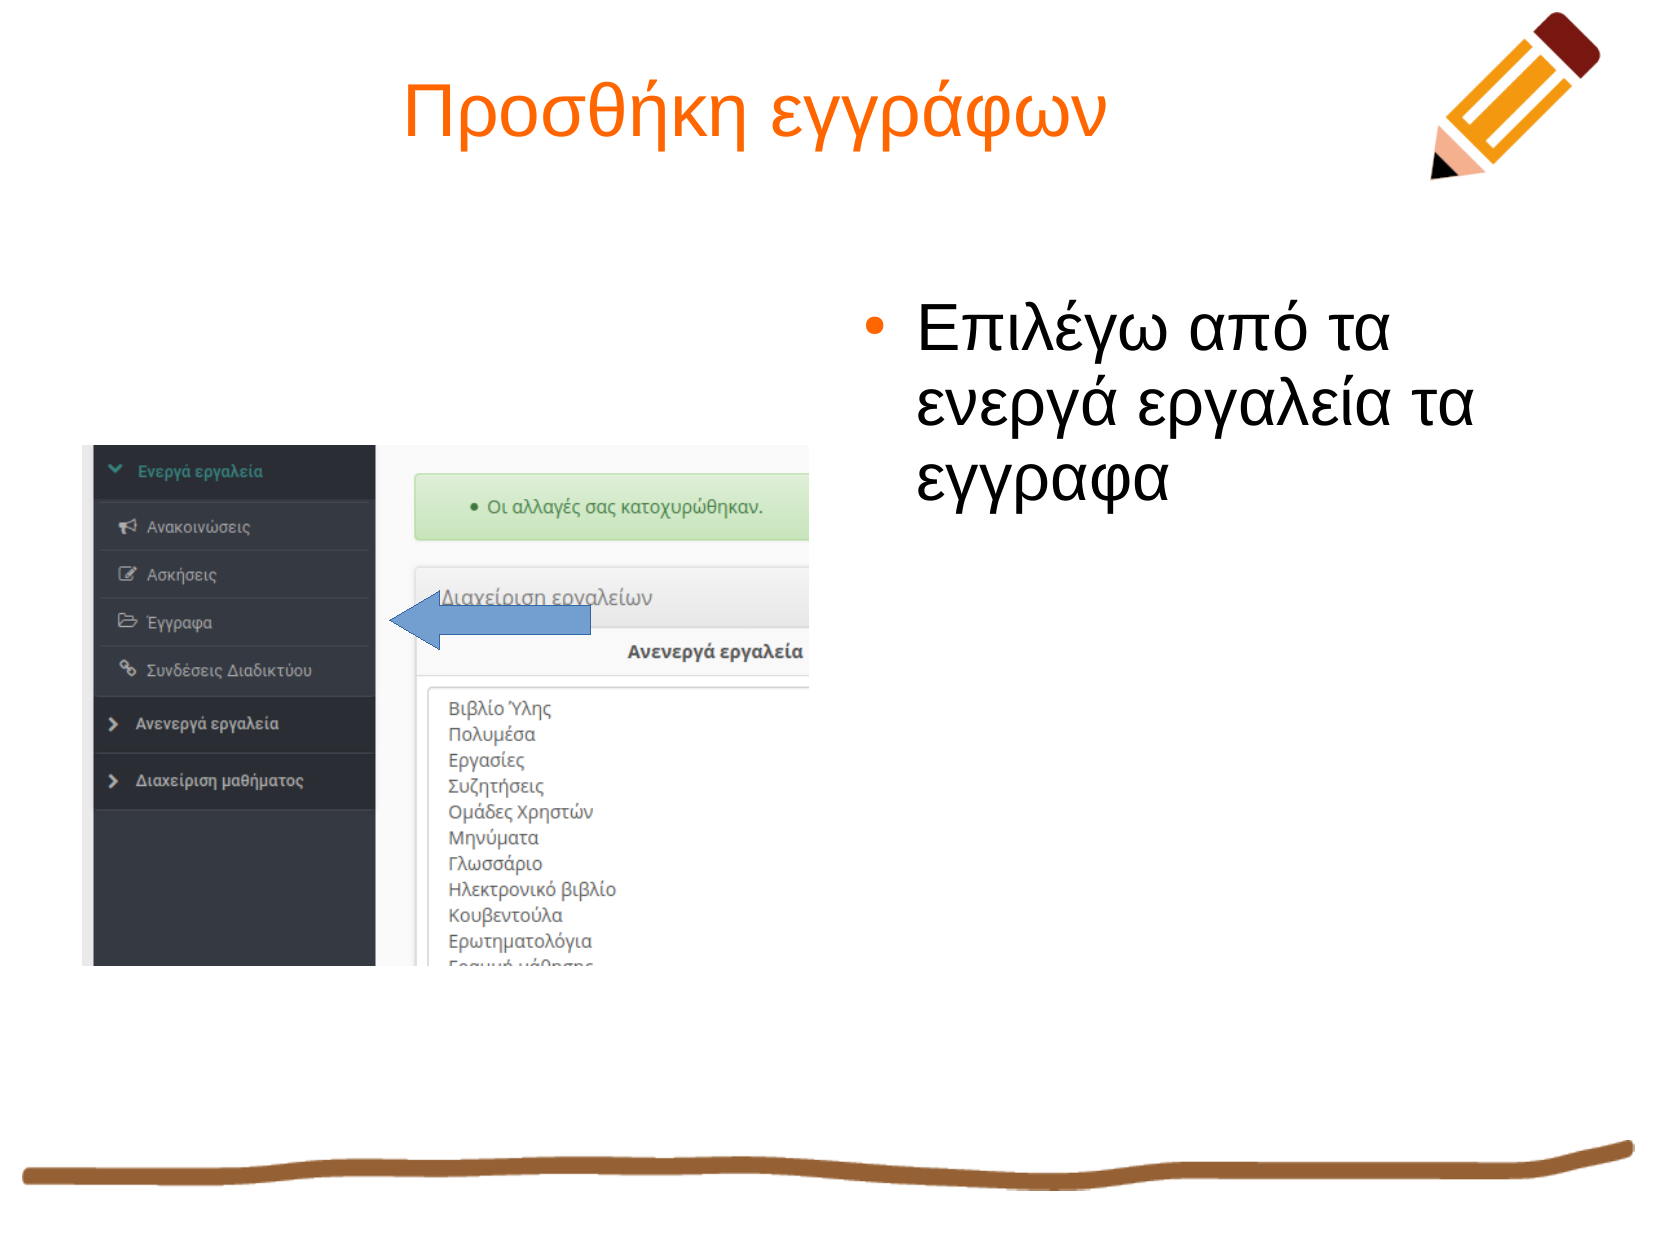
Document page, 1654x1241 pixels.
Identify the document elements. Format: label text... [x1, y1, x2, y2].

list Επιλέγω από τα ενεργά εργαλεία τα εγγραφα [845, 290, 1572, 1122]
picture [82, 445, 809, 966]
picture [1430, 12, 1601, 181]
picture [22, 1140, 1635, 1191]
title Προσθήκη εγγράφων [82, 49, 1430, 172]
text_box [389, 590, 591, 650]
